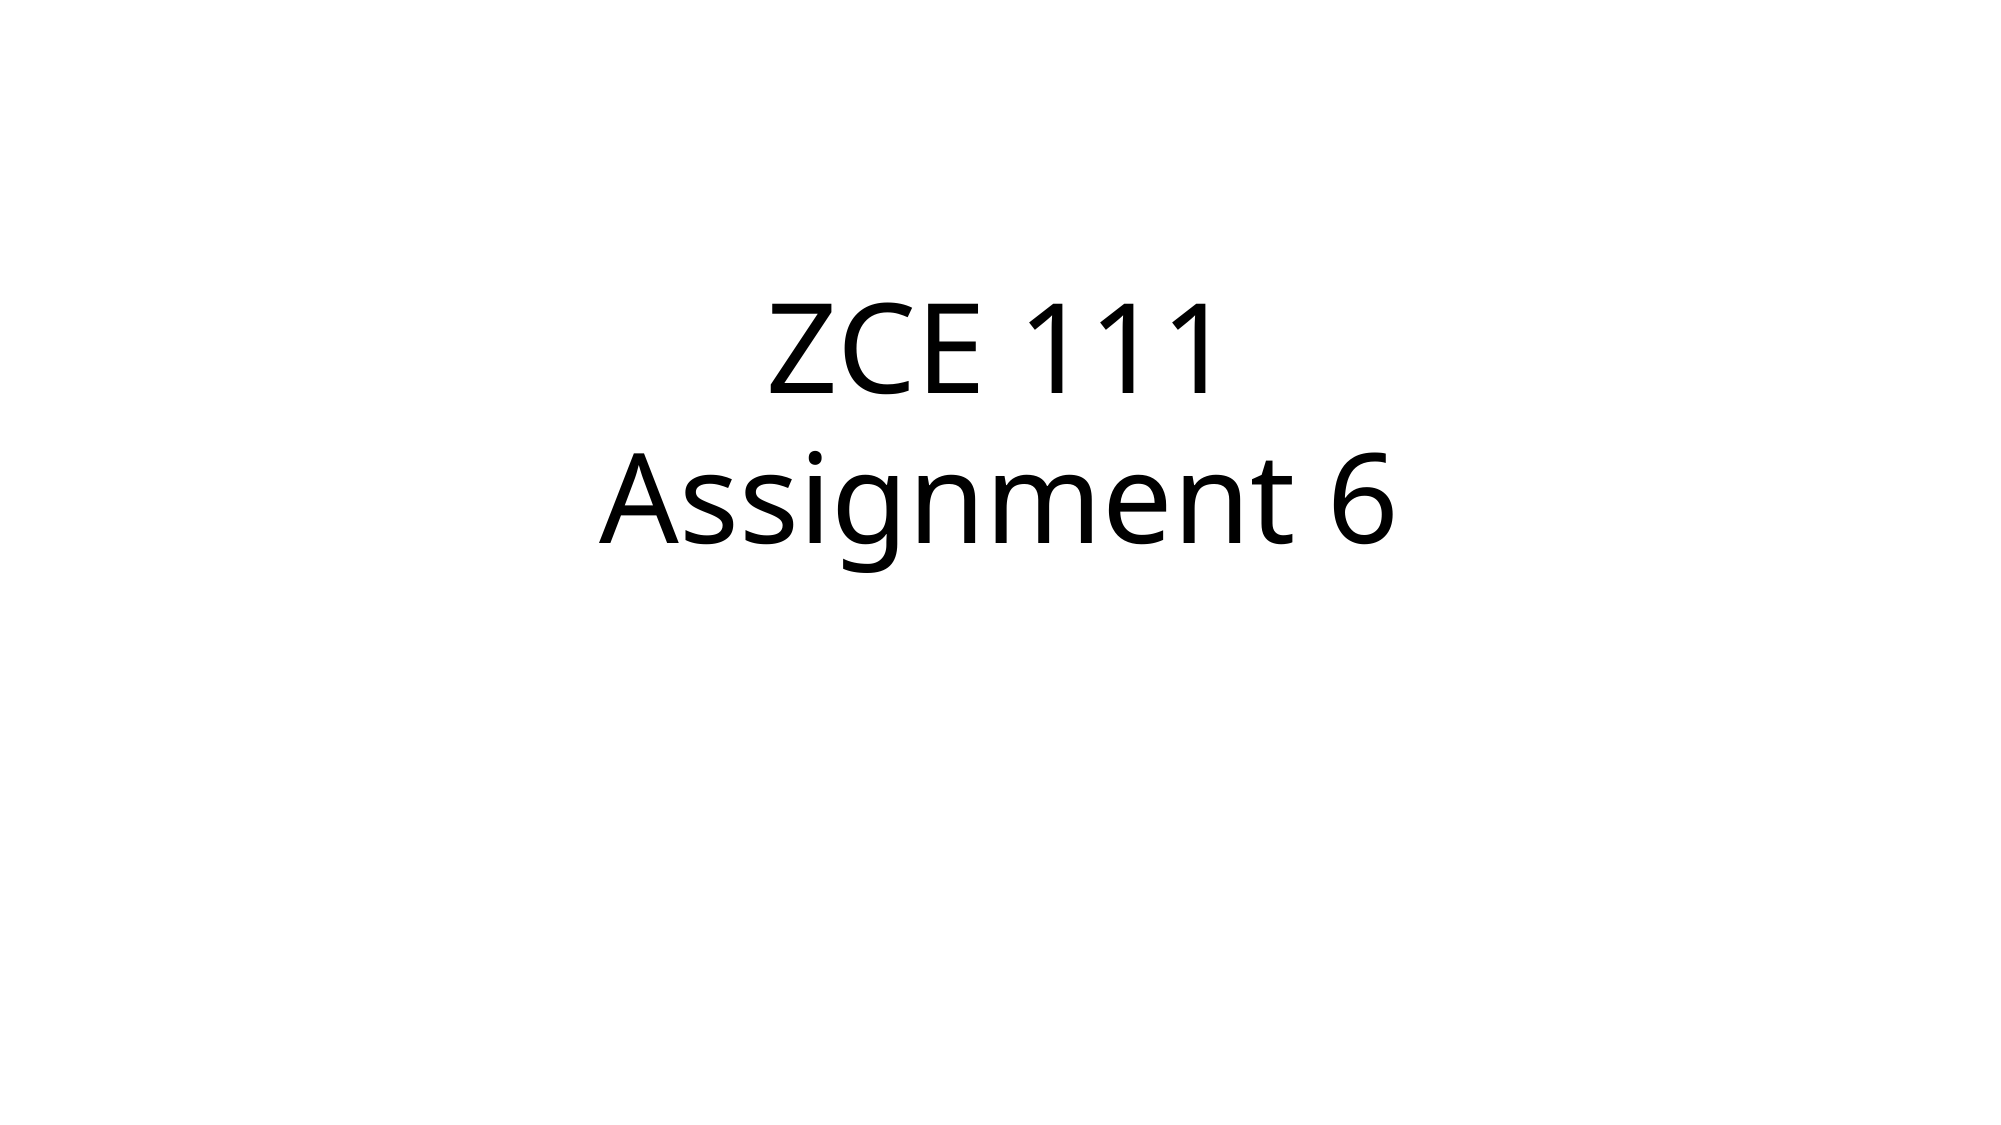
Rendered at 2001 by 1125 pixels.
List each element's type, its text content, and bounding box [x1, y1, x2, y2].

text_box ZCE 111 Assignment 6 [249, 184, 1750, 576]
